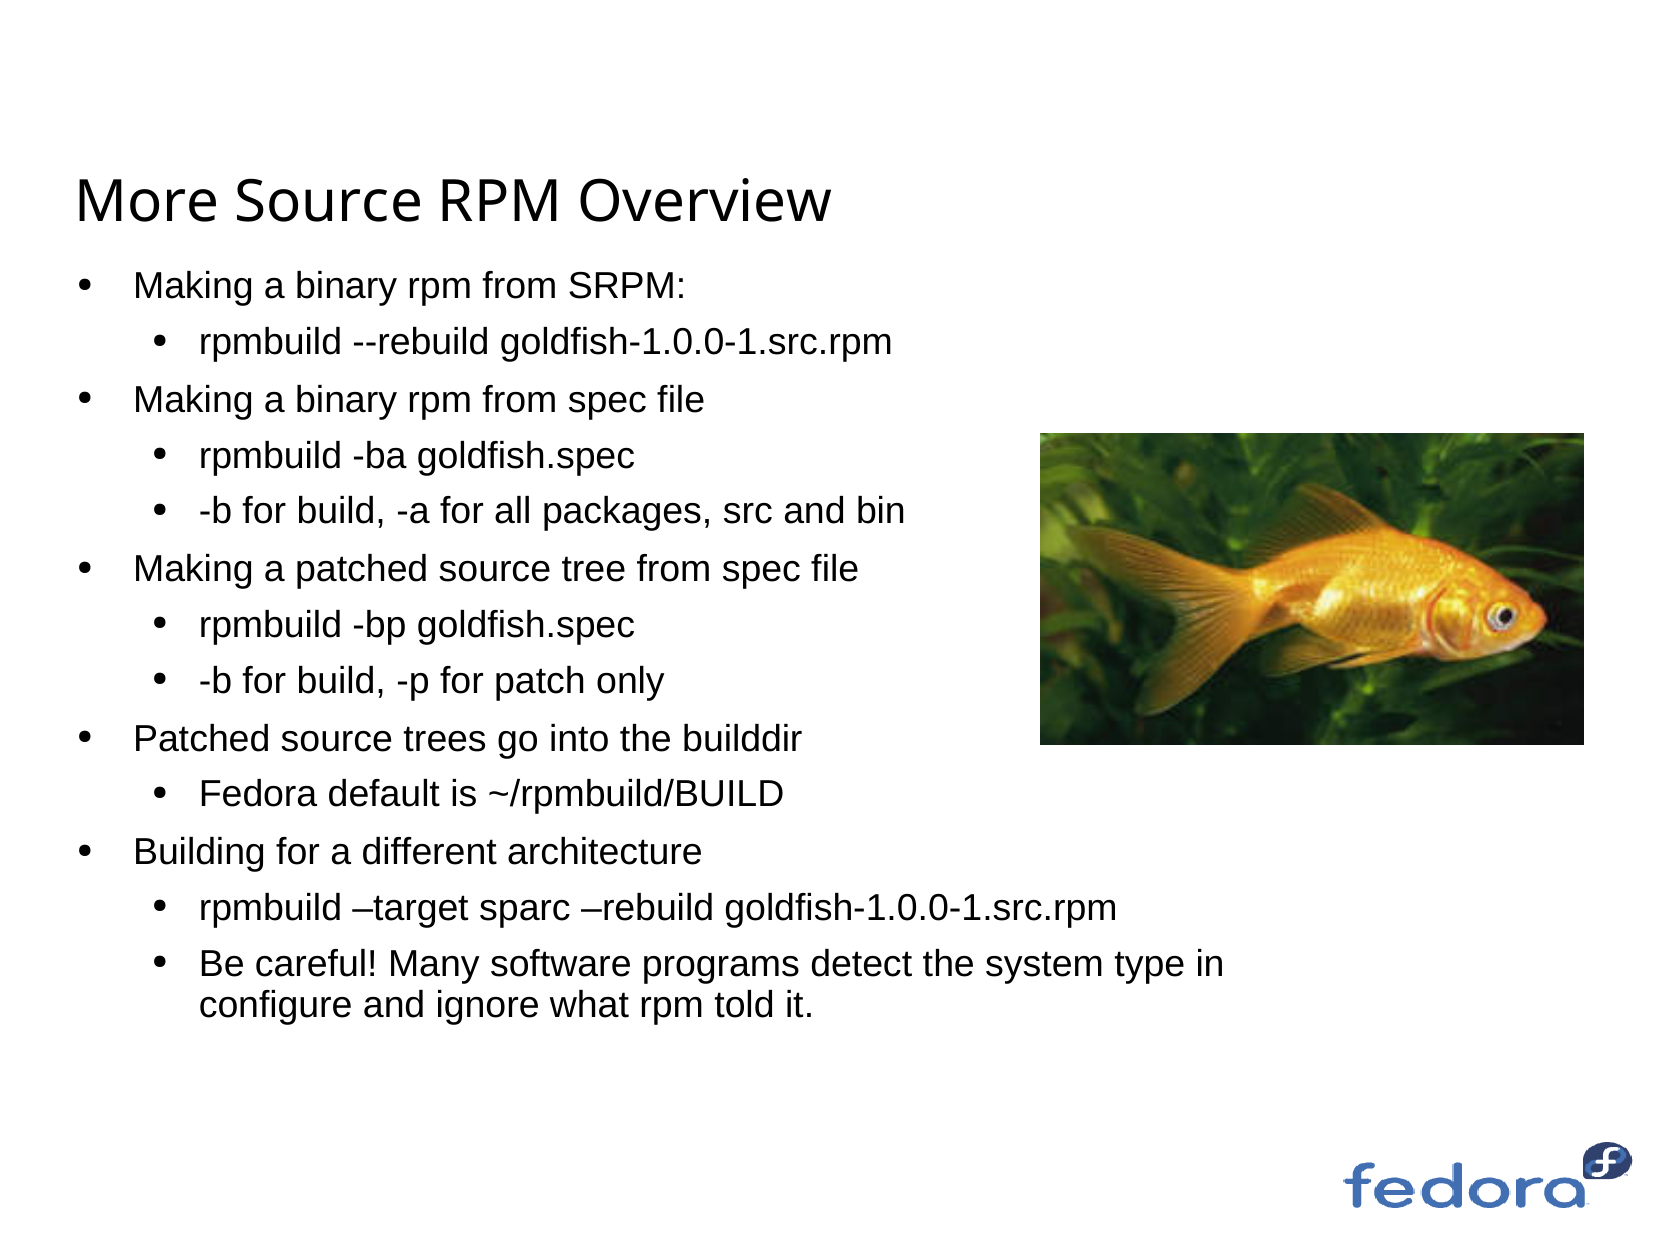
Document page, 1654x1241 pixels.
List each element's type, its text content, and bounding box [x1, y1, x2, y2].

title More Source RPM Overview [74, 140, 1506, 259]
list Making a binary rpm from SRPM: rpmbuild --rebuild goldfish-1.0.0-1.src.rpm Making a binary rpm from spec file rpmbuild -ba goldfish.spec -b for build, -a for all packages, src and bin Making a patched source tree from spec file rpmbuild -bp goldfish.spec -b for build, -p for patch only Patched source trees go into the builddir Fedora default is ~/rpmbuild/BUILD Building for a different architecture rpmbuild –target sparc –rebuild goldfish-1.0.0-1.src.rpm Be careful! Many software programs detect the system type in configure and ignore what rpm told it. [77, 264, 1271, 1174]
picture [1332, 1124, 1651, 1227]
picture [1040, 433, 1584, 745]
